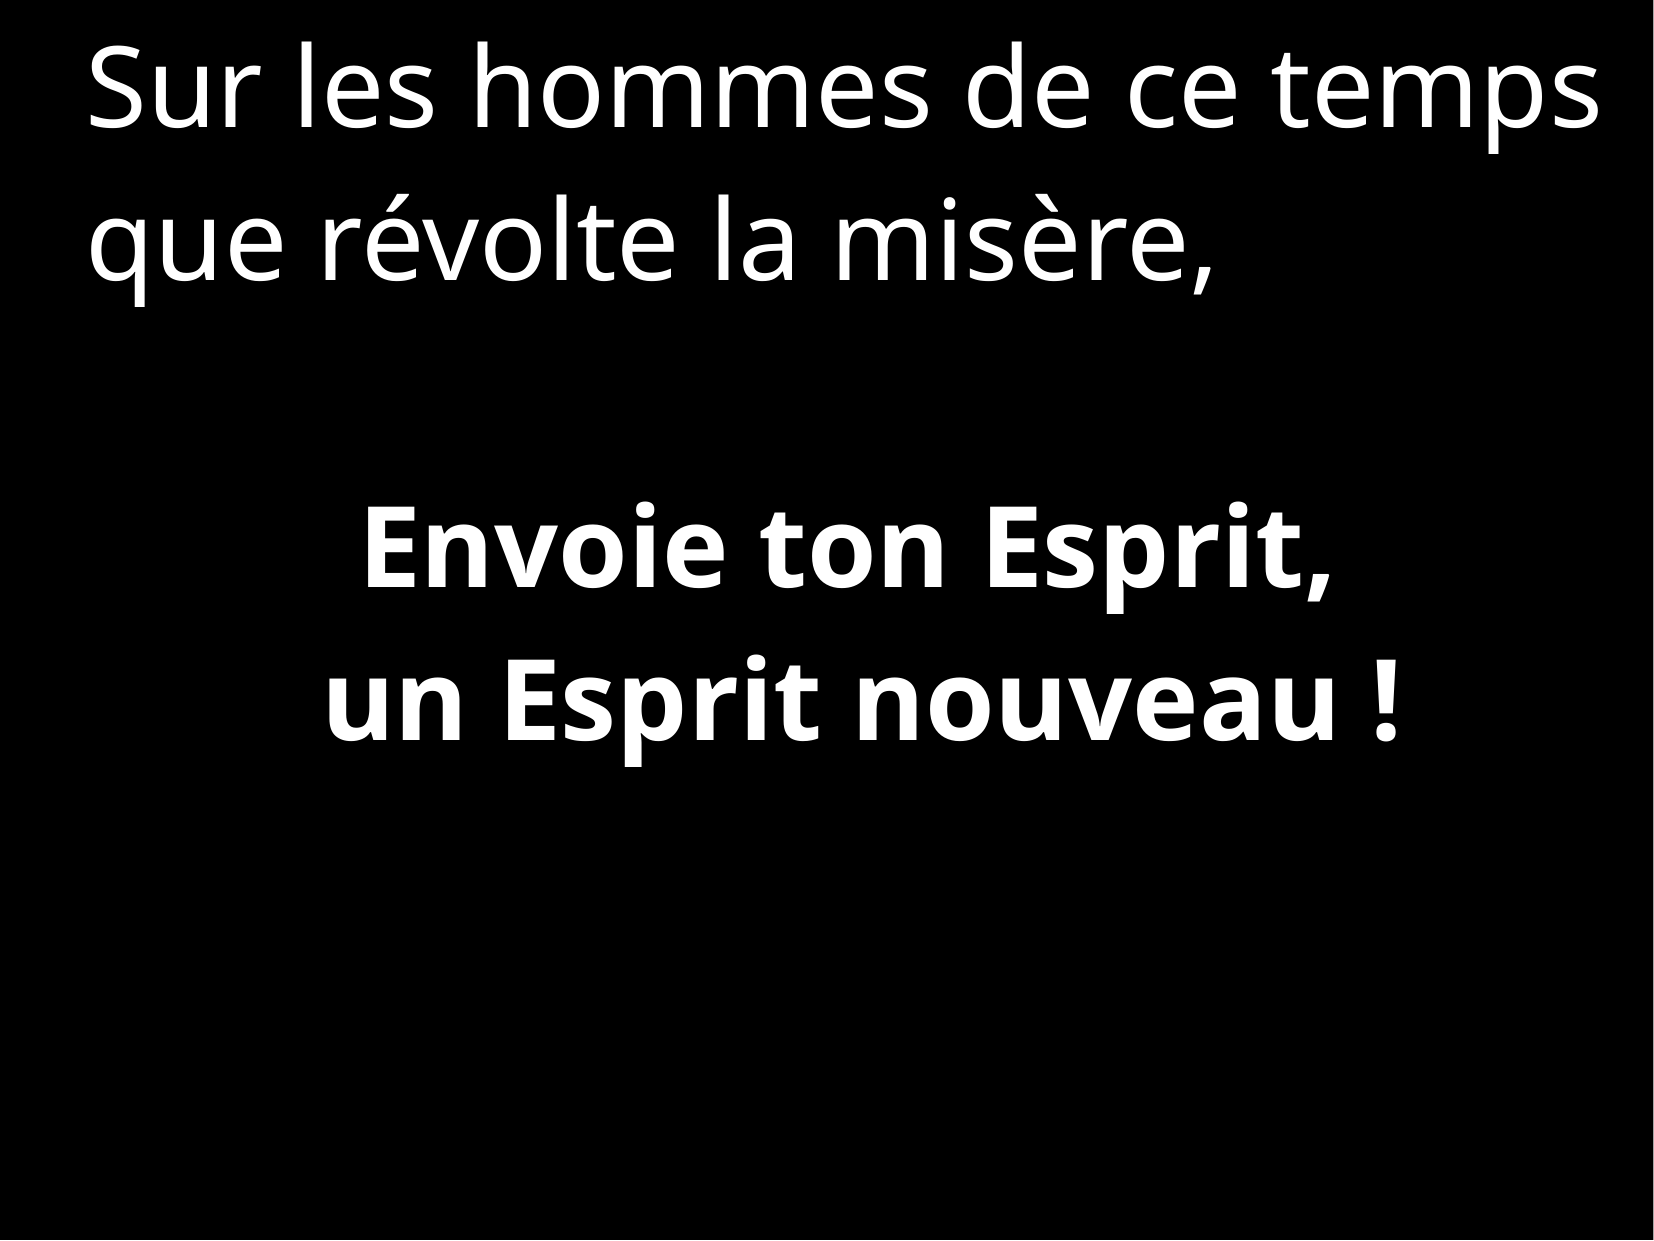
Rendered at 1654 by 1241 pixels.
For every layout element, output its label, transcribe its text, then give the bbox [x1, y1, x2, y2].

text_box Sur les hommes de ce temps que révolte la misère, Envoie ton Esprit, un Esprit nouveau ! [0, 0, 1654, 1241]
